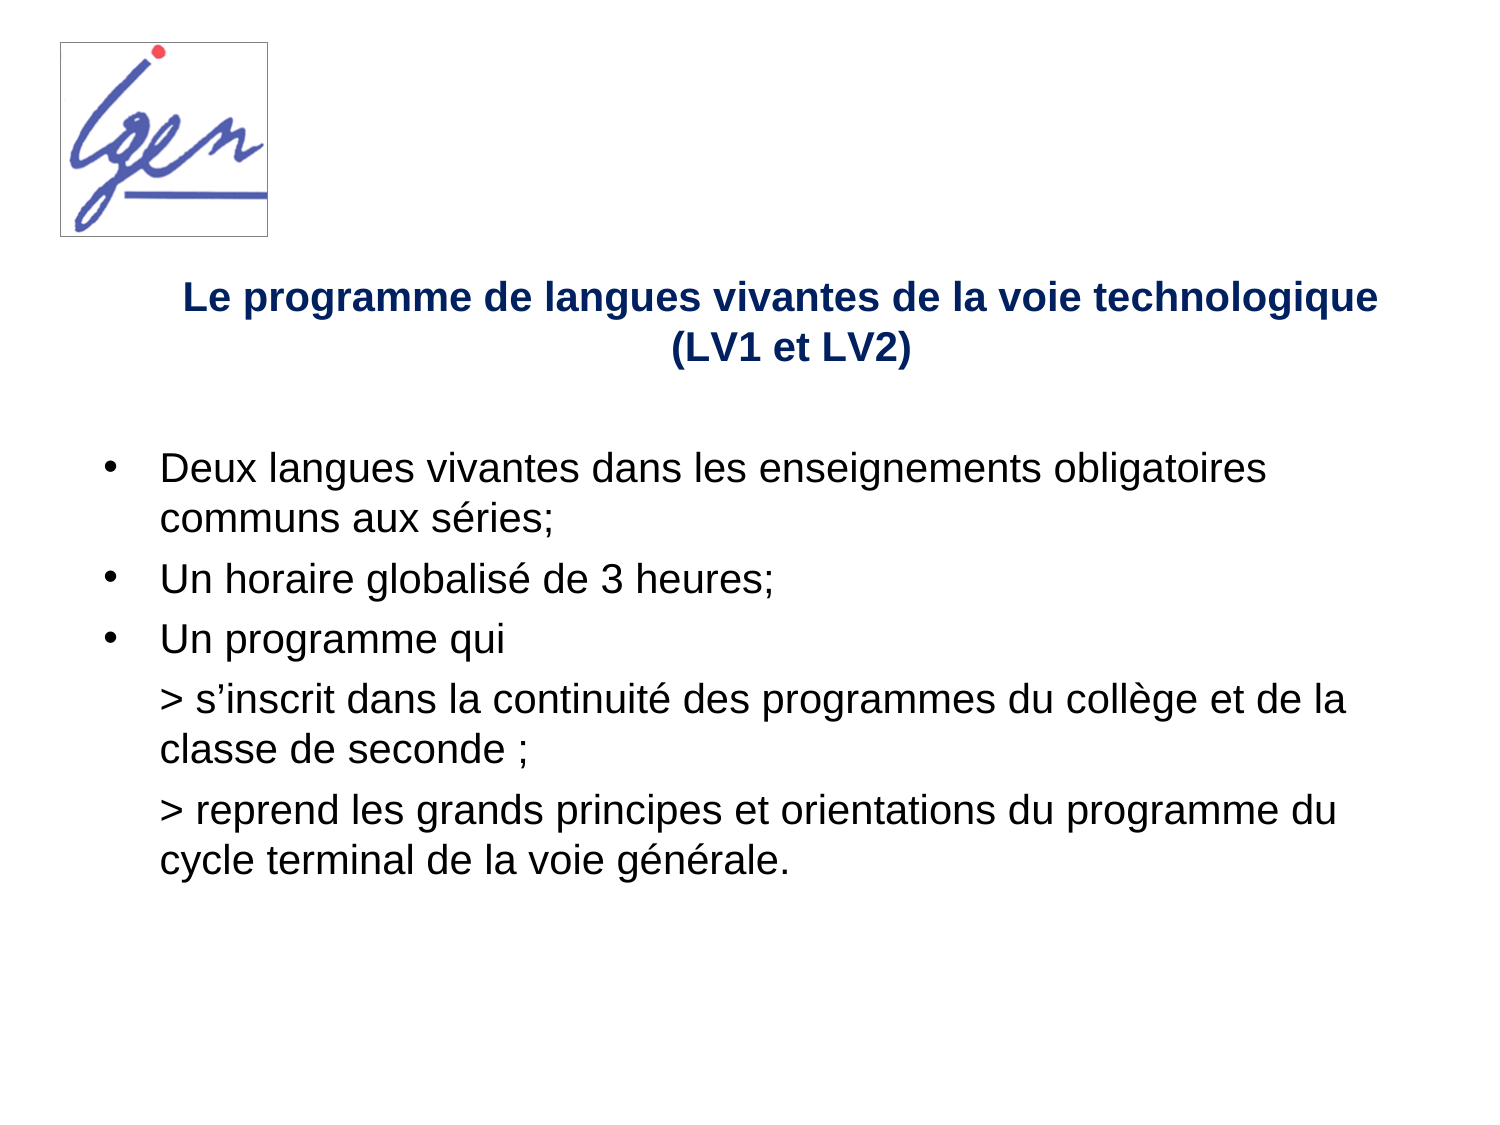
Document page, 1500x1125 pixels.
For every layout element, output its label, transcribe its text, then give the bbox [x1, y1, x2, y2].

text_box Le programme de langues vivantes de la voie technologique (LV1 et LV2) Deux langues vivantes dans les enseignements obligatoires communs aux séries; Un horaire globalisé de 3 heures; Un programme qui > s’inscrit dans la continuité des programmes du collège et de la classe de seconde ; > reprend les grands principes et orientations du programme du cycle terminal de la voie générale. [88, 262, 1439, 1005]
picture [60, 42, 268, 237]
